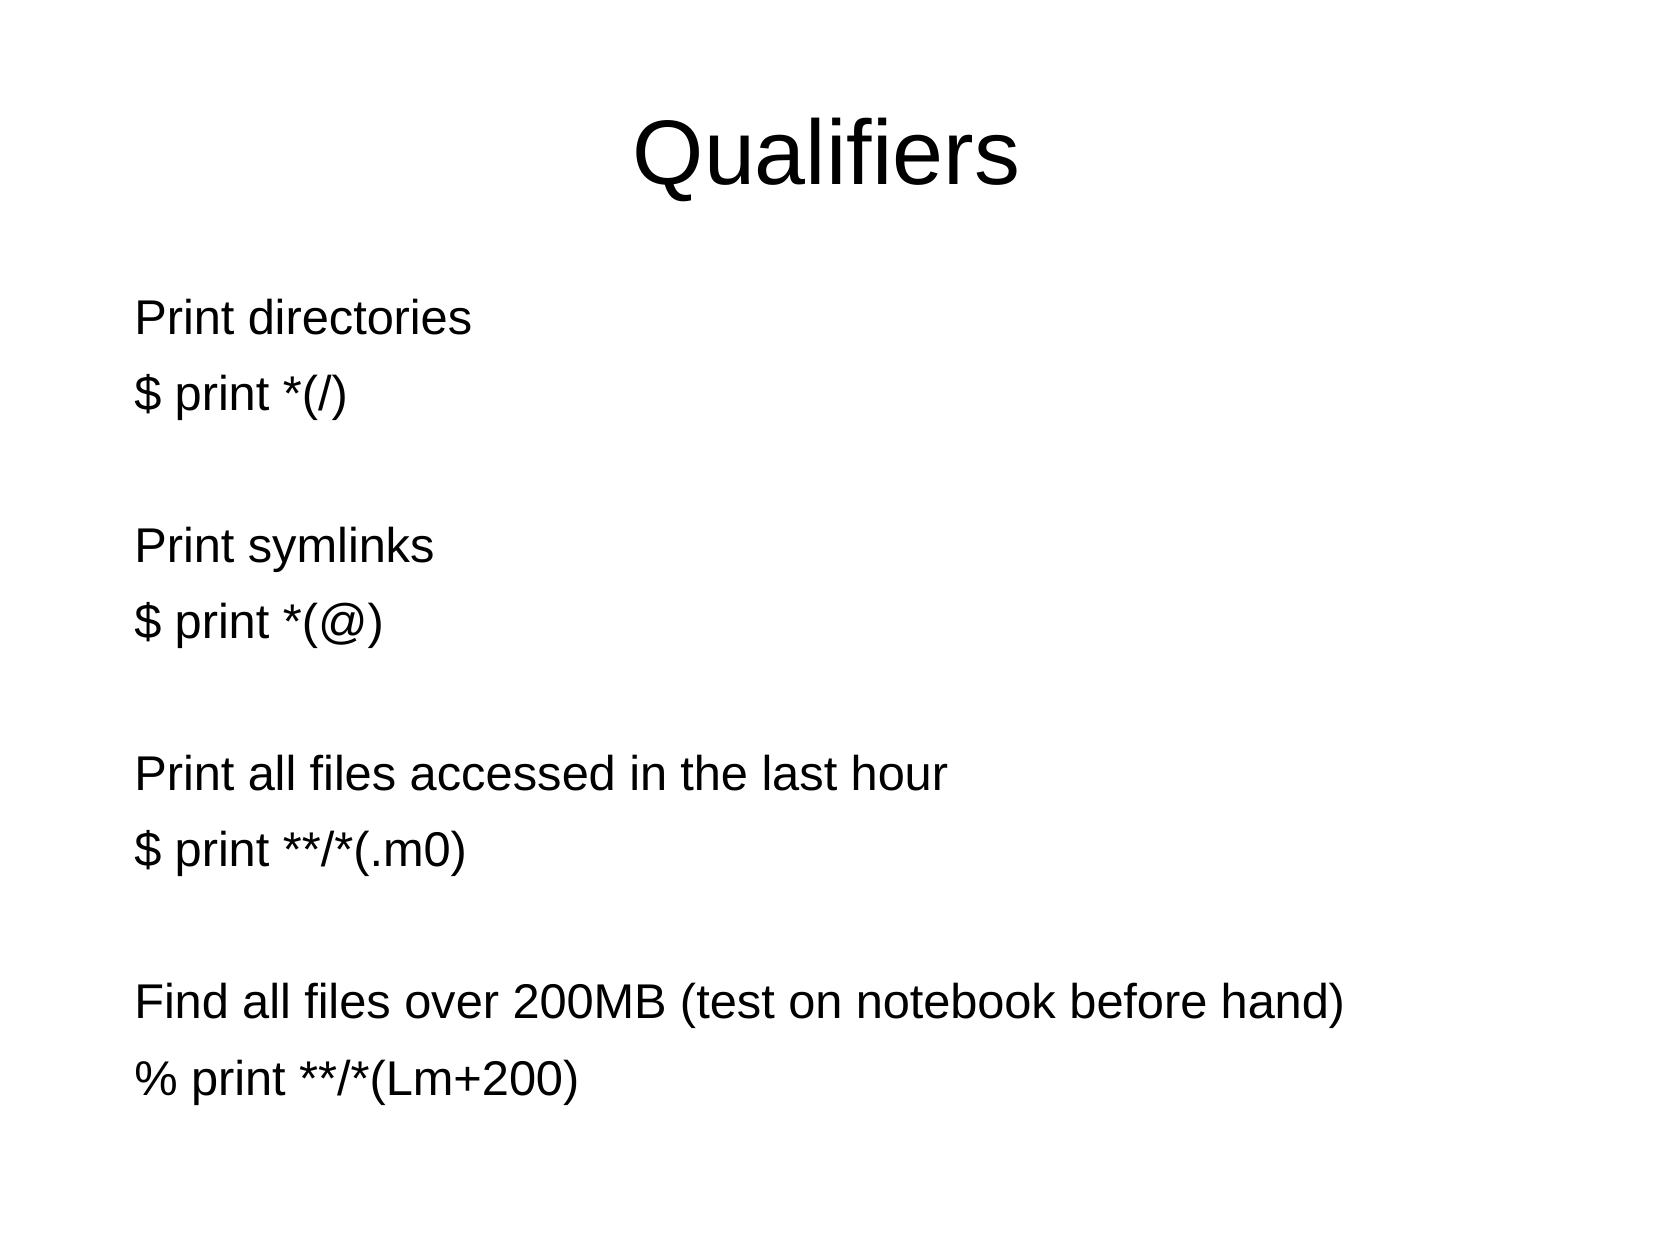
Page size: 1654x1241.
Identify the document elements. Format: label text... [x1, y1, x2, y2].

title Qualifiers [82, 49, 1571, 257]
list Print directories $ print *(/) Print symlinks $ print *(@) Print all files accessed in the last hour $ print **/*(.m0) Find all files over 200MB (test on notebook before hand) % print **/*(Lm+200) [82, 290, 1571, 1109]
